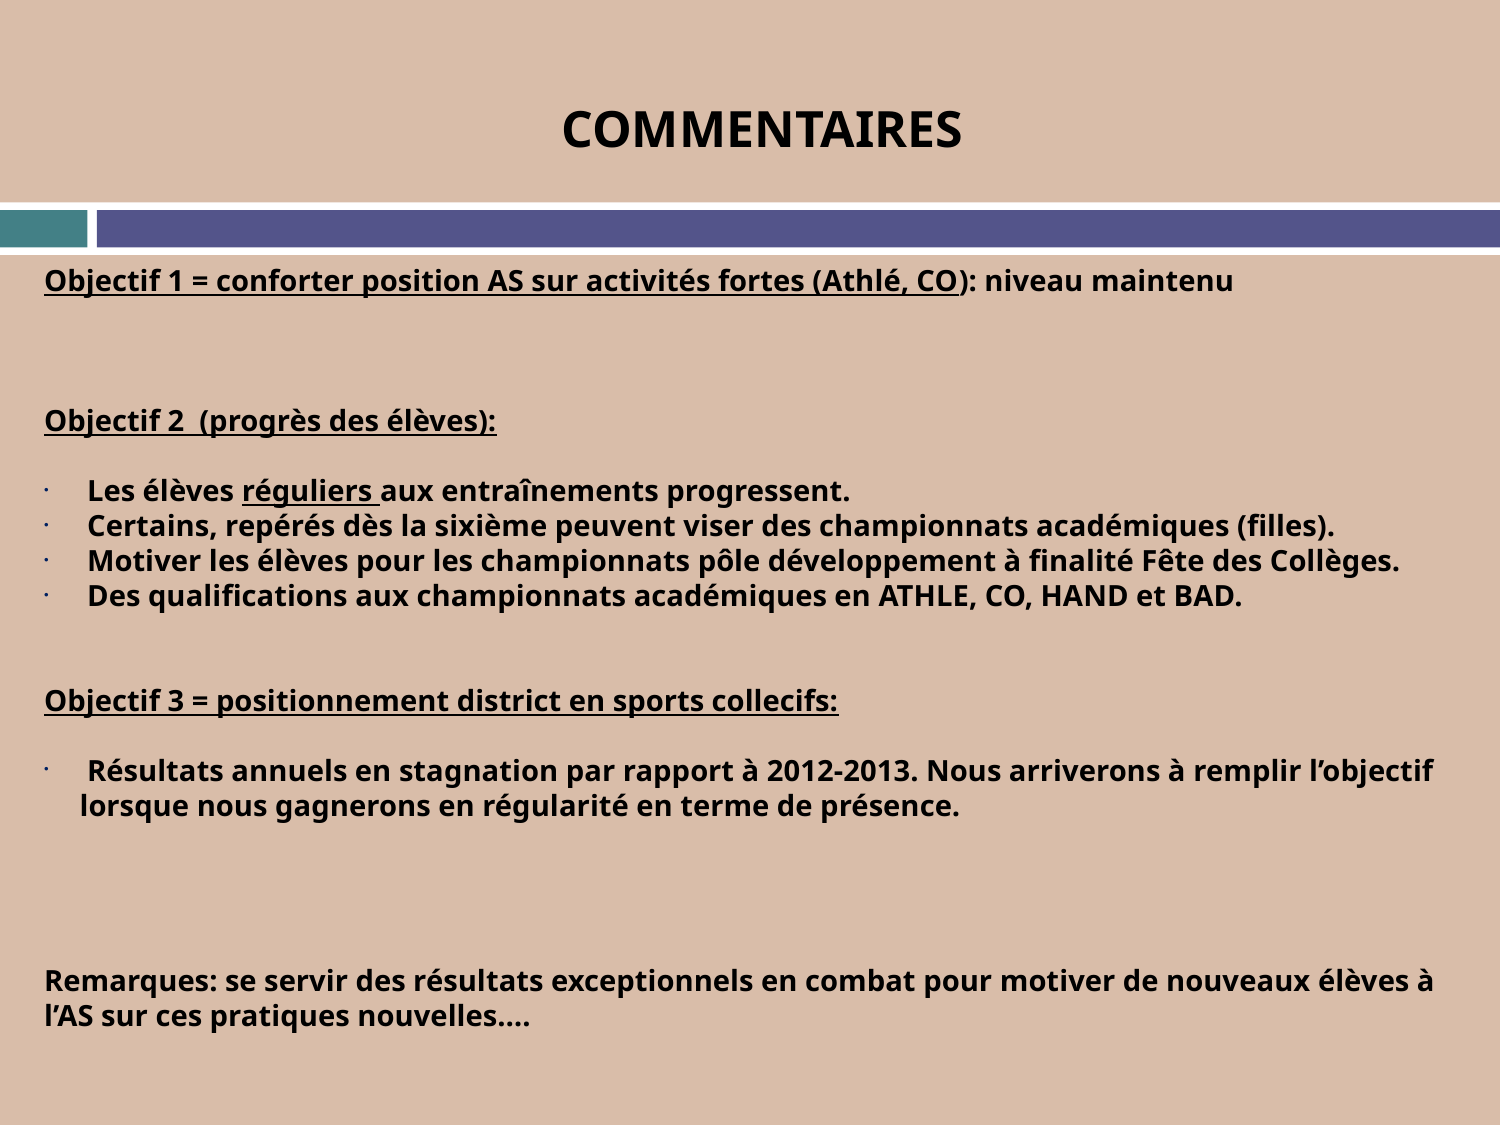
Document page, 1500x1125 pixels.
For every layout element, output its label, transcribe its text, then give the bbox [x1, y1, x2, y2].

text_box Objectif 1 = conforter position AS sur activités fortes (Athlé, CO): niveau maintenu Objectif 2 (progrès des élèves): Les élèves réguliers aux entraînements progressent. Certains, repérés dès la sixième peuvent viser des championnats académiques (filles). Motiver les élèves pour les championnats pôle développement à finalité Fête des Collèges. Des qualifications aux championnats académiques en ATHLE, CO, HAND et BAD. Objectif 3 = positionnement district en sports collecifs: Résultats annuels en stagnation par rapport à 2012-2013. Nous arriverons à remplir l’objectif lorsque nous gagnerons en régularité en terme de présence. Remarques: se servir des résultats exceptionnels en combat pour motiver de nouveaux élèves à l’AS sur ces pratiques nouvelles…. [29, 255, 1471, 1040]
text_box COMMENTAIRES [431, 89, 1081, 165]
